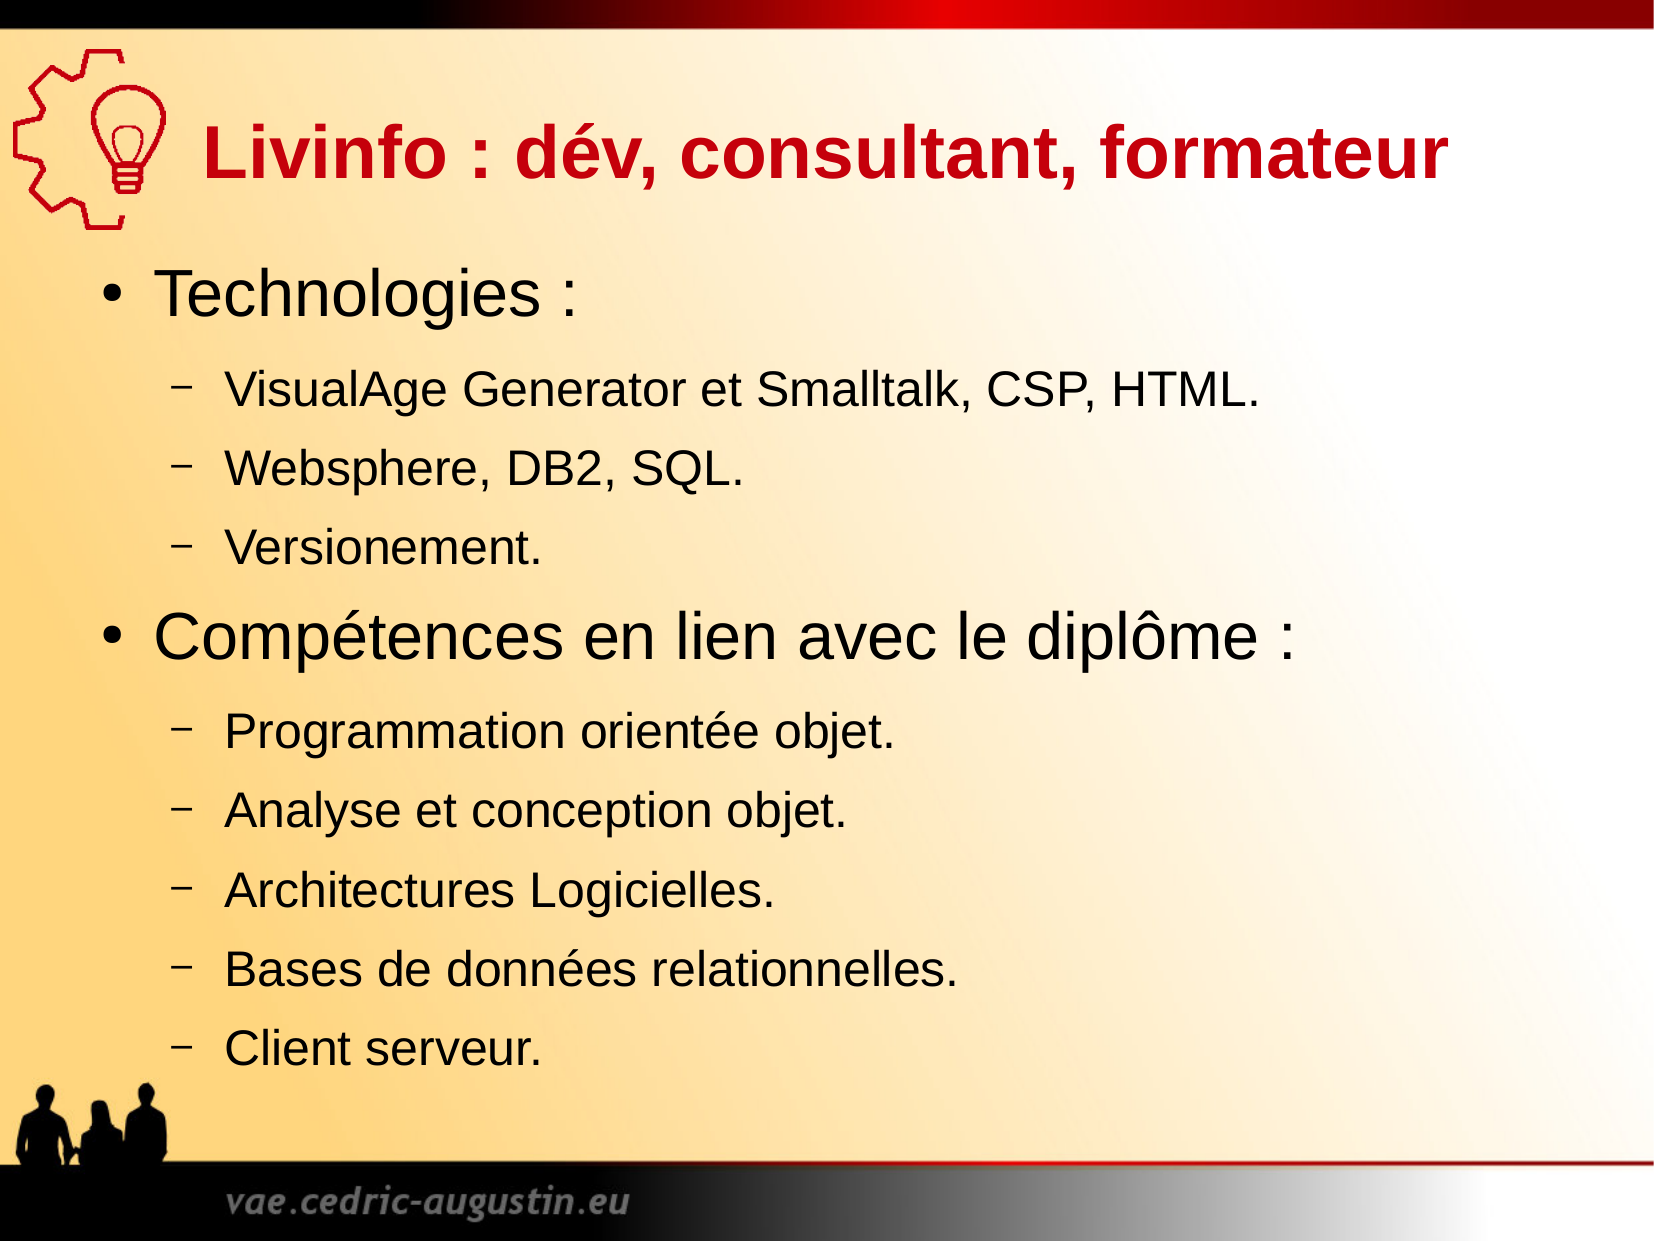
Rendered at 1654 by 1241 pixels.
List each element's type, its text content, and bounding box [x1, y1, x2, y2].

list Technologies : VisualAge Generator et Smalltalk, CSP, HTML. Websphere, DB2, SQL. Versionement. Compétences en lien avec le diplôme : Programmation orientée objet. Analyse et conception objet. Architectures Logicielles. Bases de données relationnelles. Client serveur. [82, 256, 1571, 1099]
picture [0, 0, 1654, 1241]
title Livinfo : dév, consultant, formateur [82, 49, 1571, 256]
